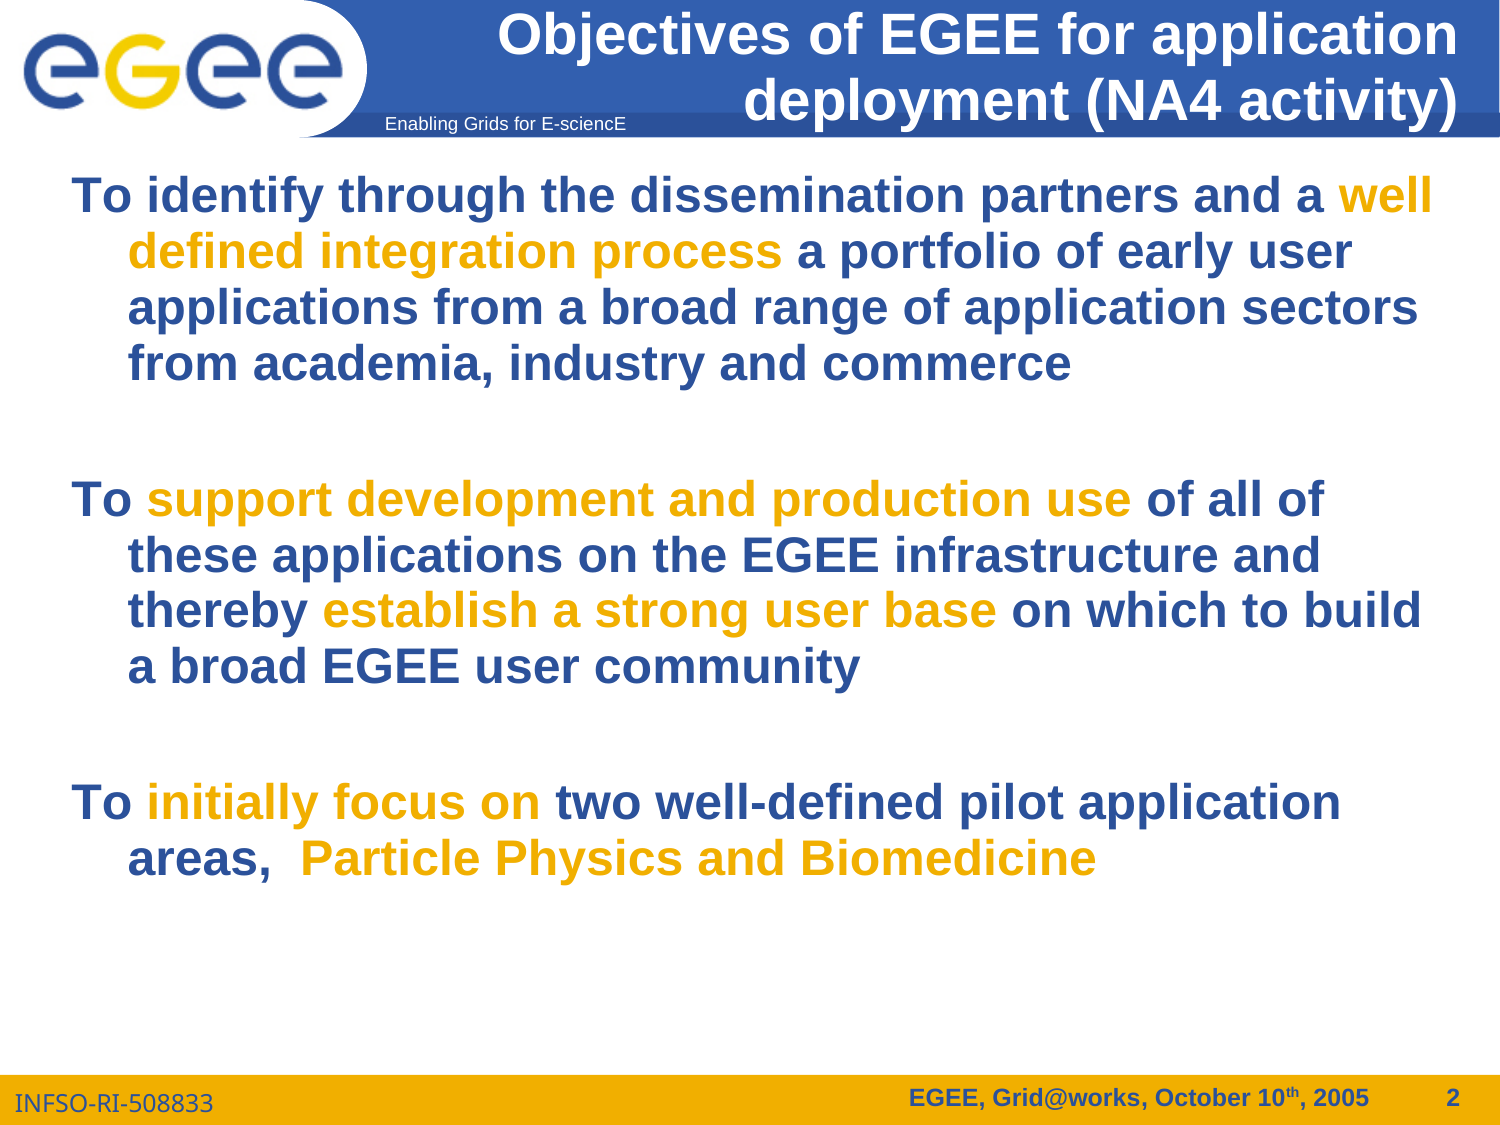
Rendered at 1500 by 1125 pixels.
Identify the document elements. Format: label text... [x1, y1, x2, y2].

title Objectives of EGEE for application deployment (NA4 activity) [369, 0, 1475, 142]
list To identify through the dissemination partners and a well defined integration process a portfolio of early user applications from a broad range of application sectors from academia, industry and commerce To support development and production use of all of these applications on the EGEE infrastructure and thereby establish a strong user base on which to build a broad EGEE user community To initially focus on two well-defined pilot application areas, Particle Physics and Biomedicine [56, 159, 1466, 1051]
picture [18, 30, 349, 112]
